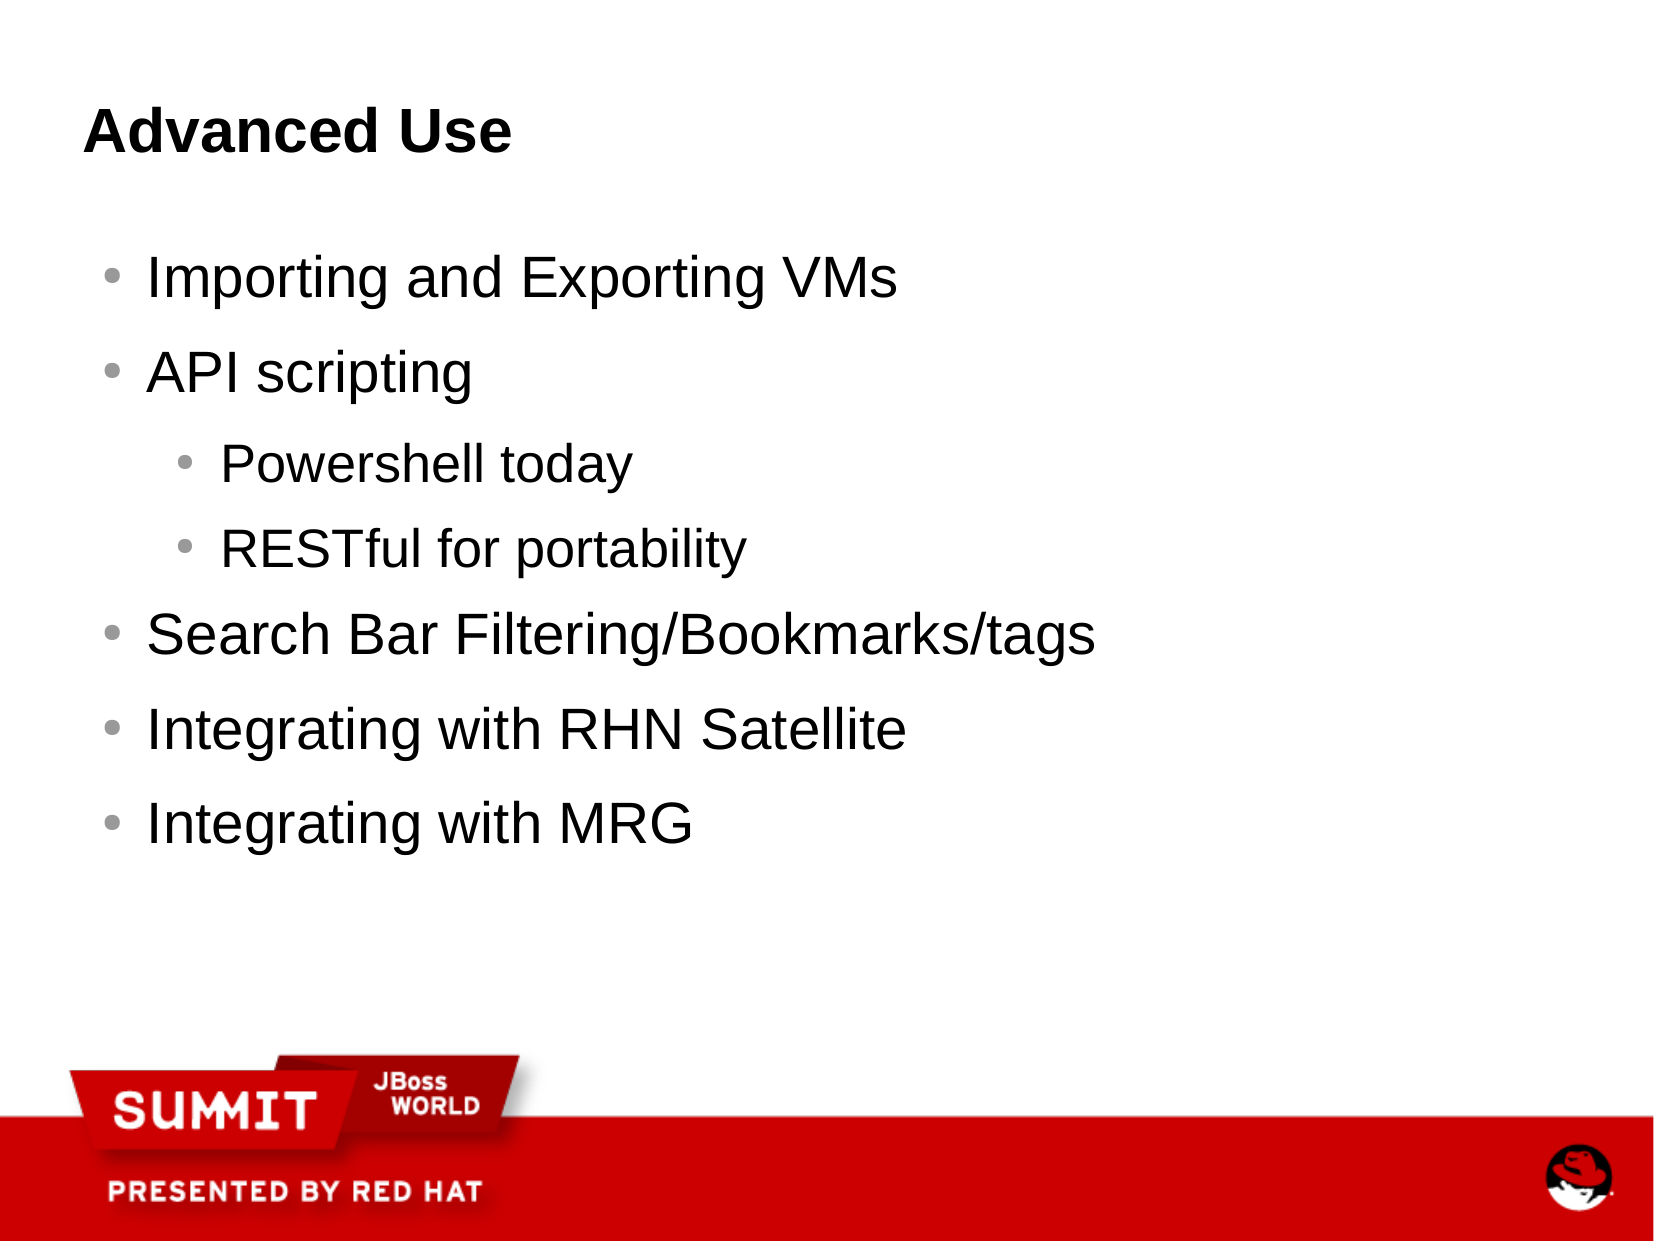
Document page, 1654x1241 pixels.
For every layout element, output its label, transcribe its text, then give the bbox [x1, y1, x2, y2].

title Advanced Use [82, 45, 1571, 218]
picture [0, 1043, 1654, 1241]
list Importing and Exporting VMs API scripting Powershell today RESTful for portability Search Bar Filtering/Bookmarks/tags Integrating with RHN Satellite Integrating with MRG [86, 244, 1576, 1024]
